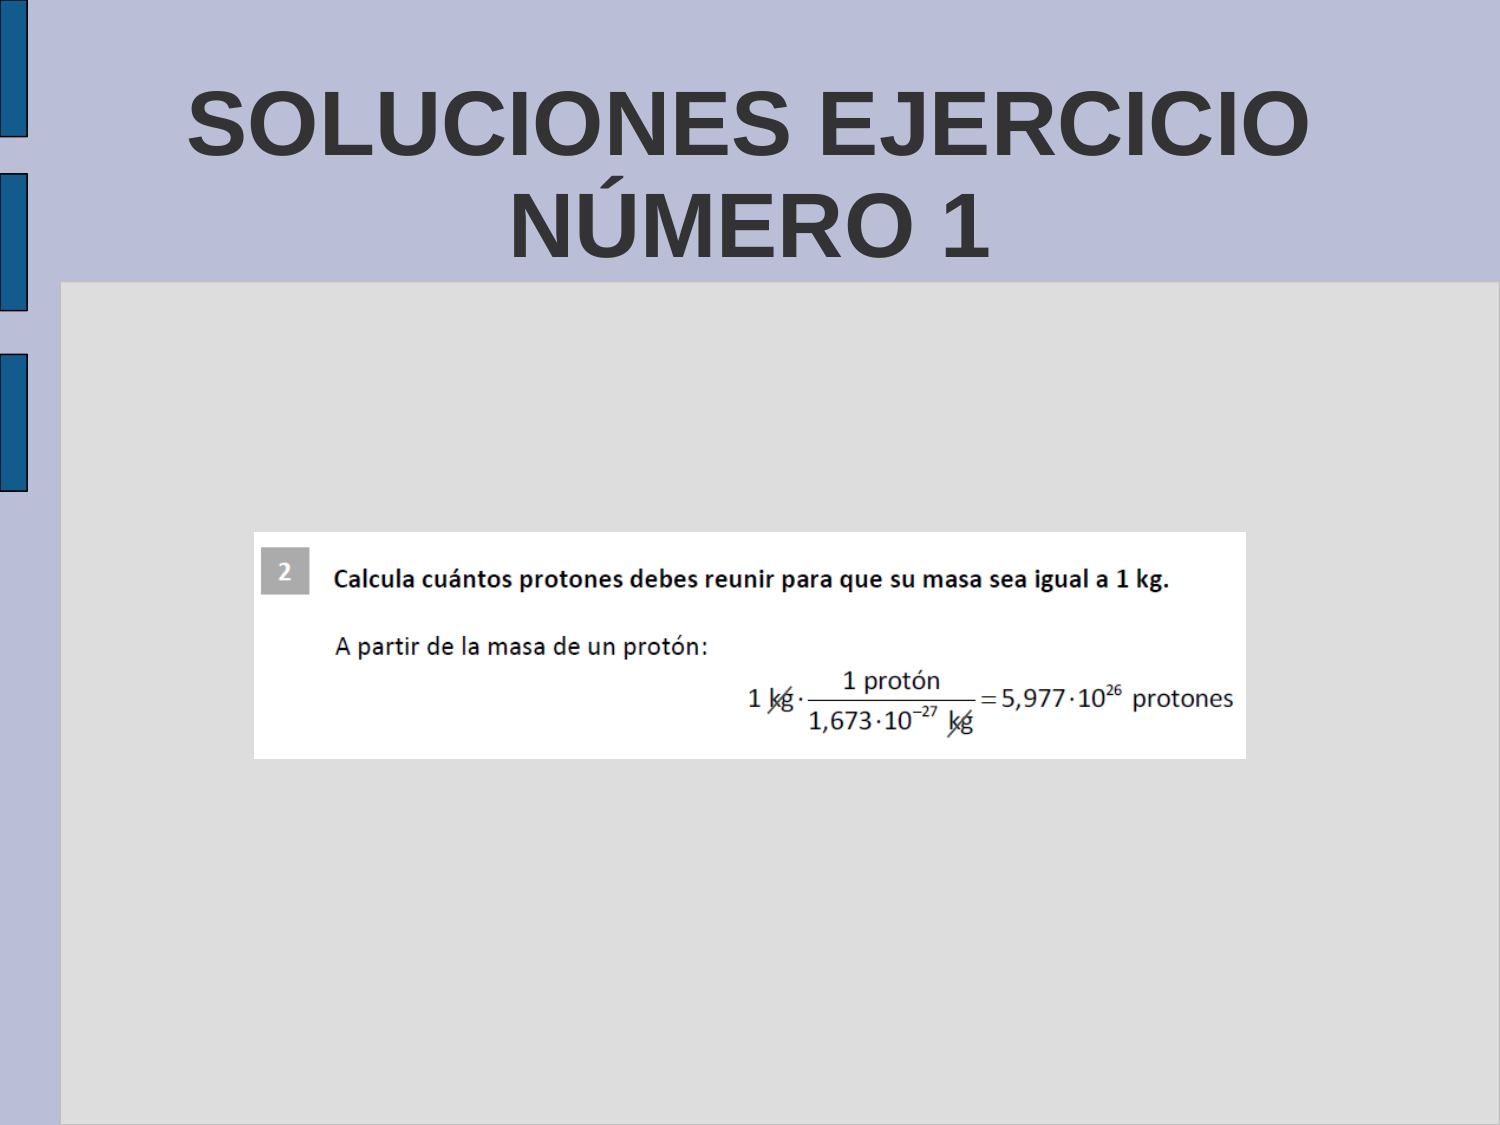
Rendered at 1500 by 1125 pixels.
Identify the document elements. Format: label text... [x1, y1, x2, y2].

picture [254, 532, 1246, 759]
title SOLUCIONES EJERCICIO NÚMERO 1 [110, 73, 1391, 279]
